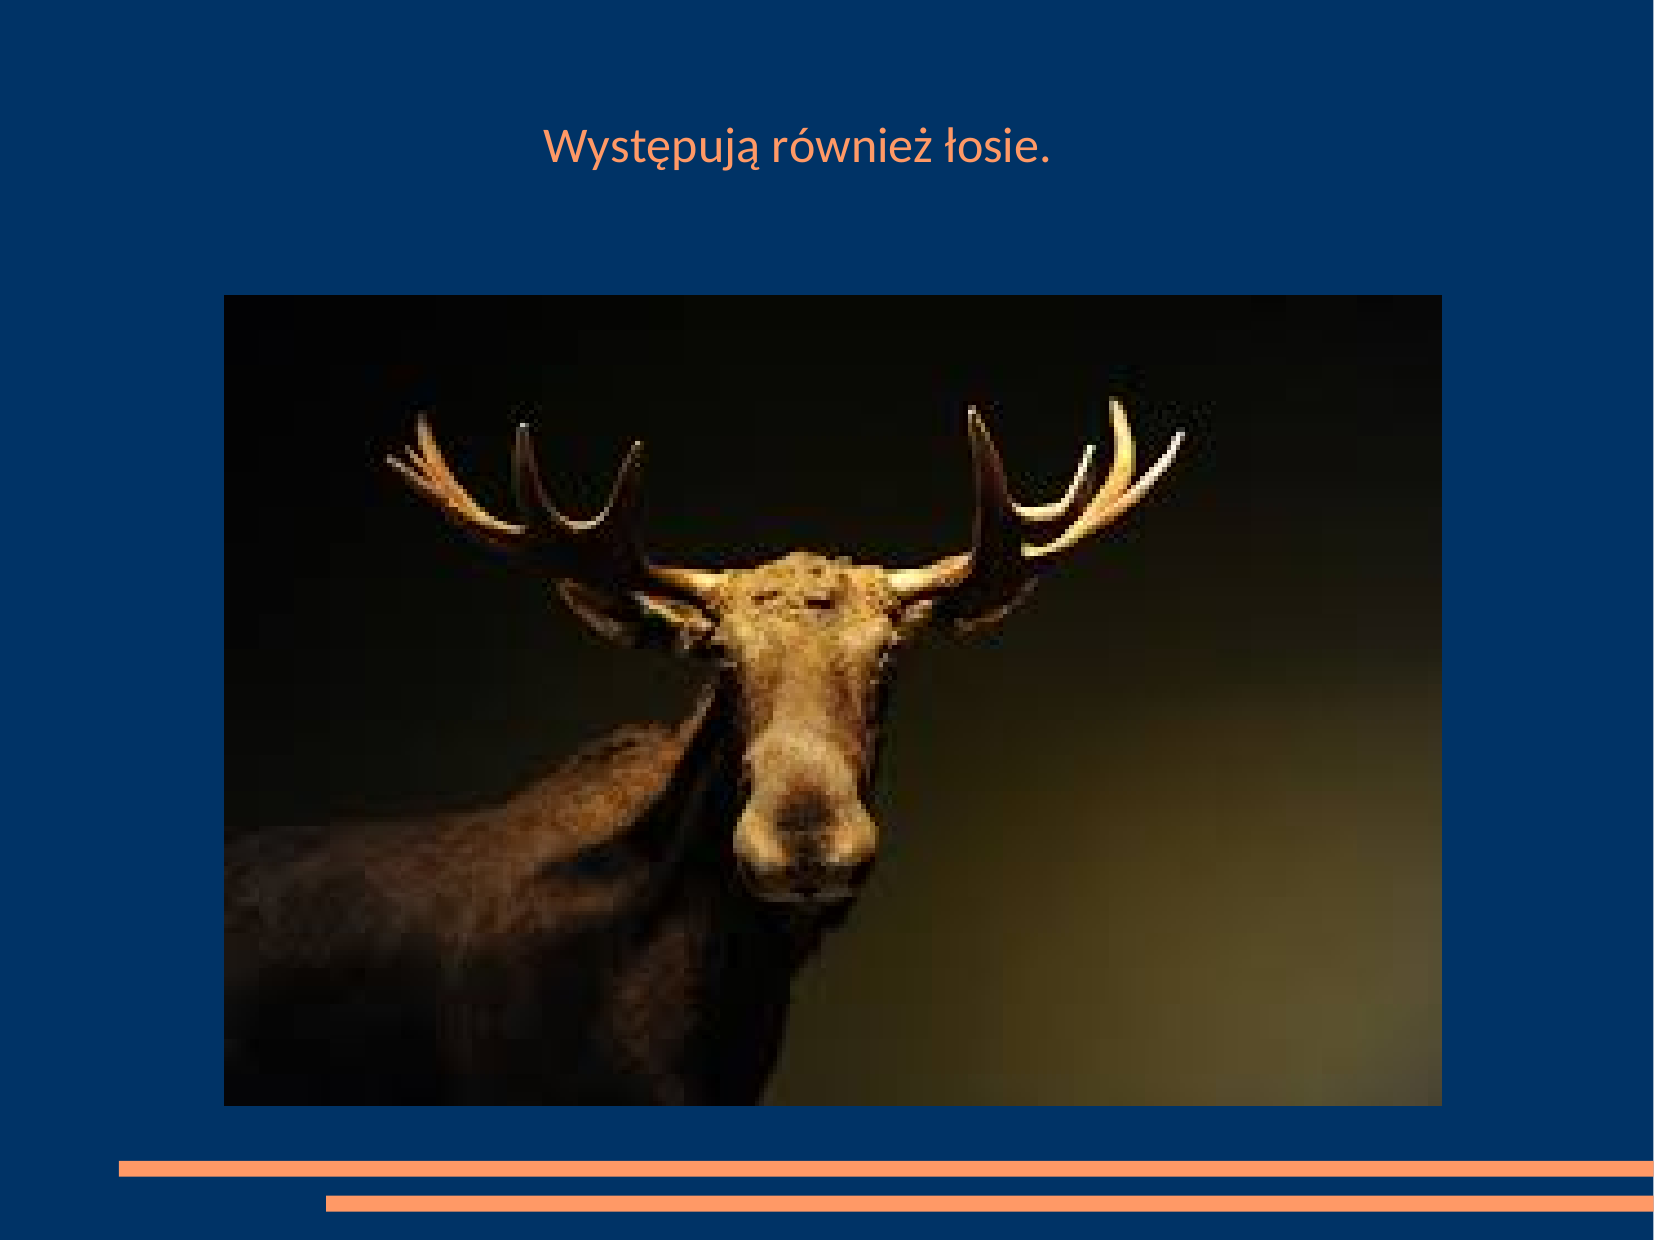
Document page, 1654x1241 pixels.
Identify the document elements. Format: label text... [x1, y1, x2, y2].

picture [224, 295, 1442, 1106]
title Występują również łosie. [121, 46, 1534, 254]
